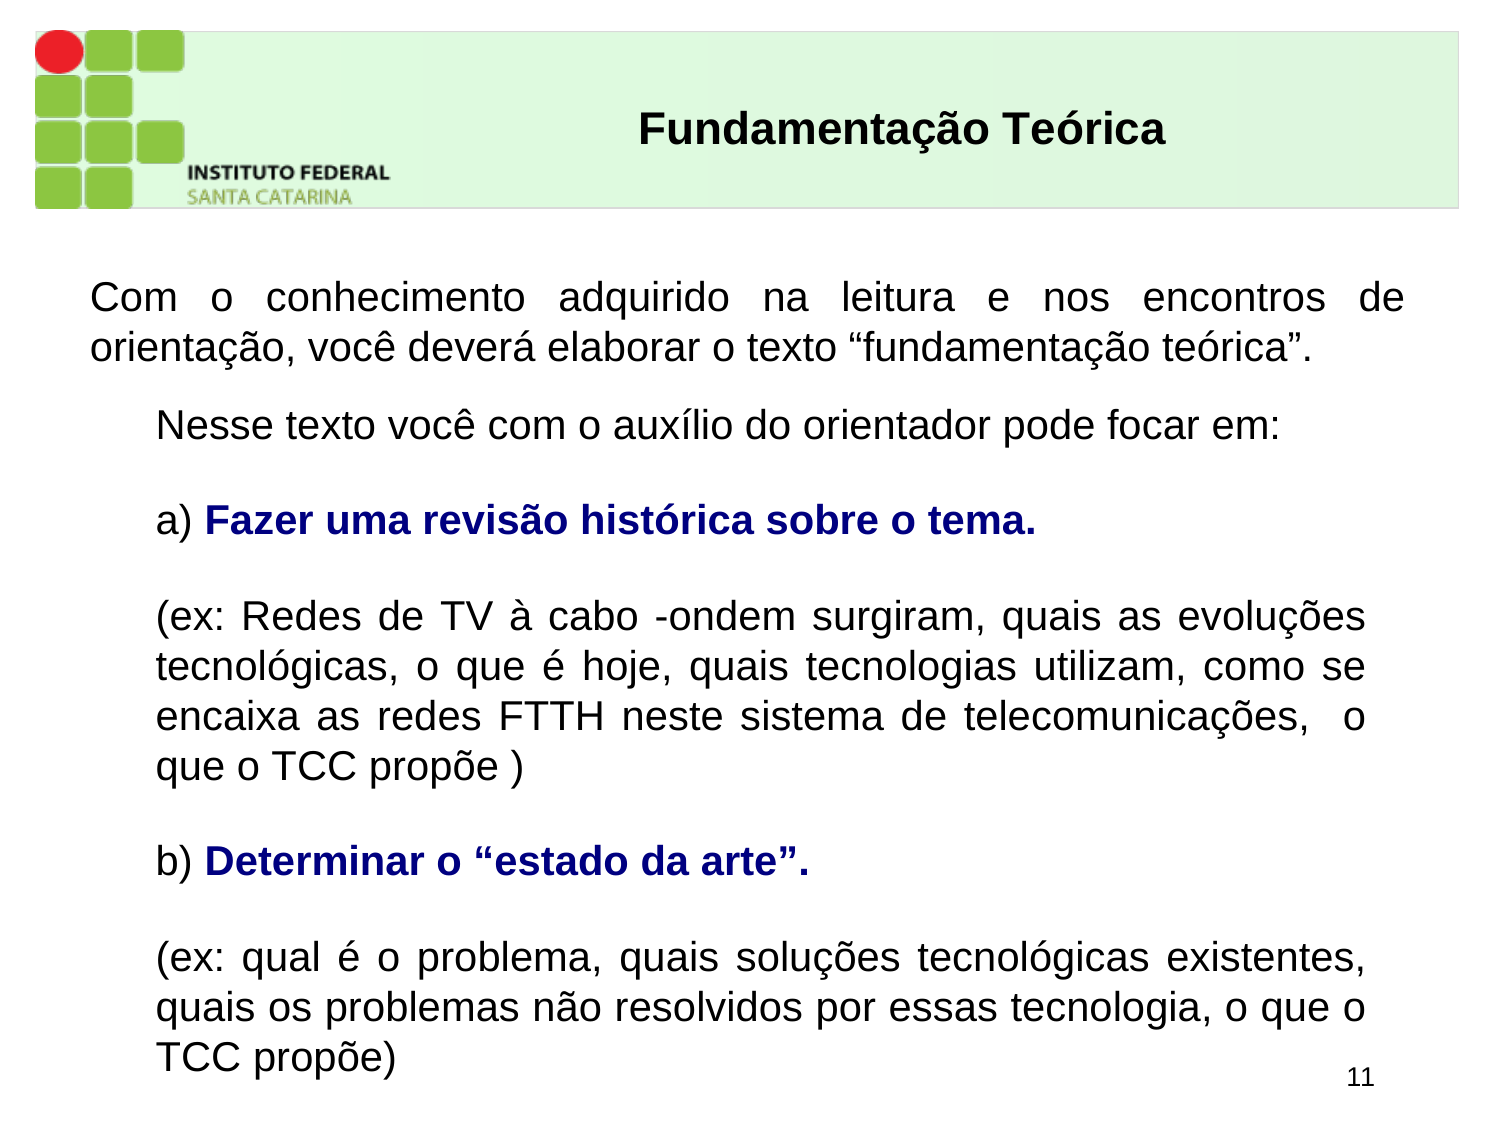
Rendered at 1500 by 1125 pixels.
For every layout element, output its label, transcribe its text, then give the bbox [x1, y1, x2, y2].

list Com o conhecimento adquirido na leitura e nos encontros de orientação, você deverá elaborar o texto “fundamentação teórica”. [74, 262, 1421, 1111]
text_box Nesse texto você com o auxílio do orientador pode focar em: a) Fazer uma revisão histórica sobre o tema. (ex: Redes de TV à cabo -ondem surgiram, quais as evoluções tecnológicas, o que é hoje, quais tecnologias utilizam, como se encaixa as redes FTTH neste sistema de telecomunicações, o que o TCC propõe ) b) Determinar o “estado da arte”. (ex: qual é o problema, quais soluções tecnológicas existentes, quais os problemas não resolvidos por essas tecnologia, o que o TCC propõe) [140, 390, 1382, 1088]
picture [35, 30, 391, 209]
title Fundamentação Teórica [413, 44, 1418, 209]
